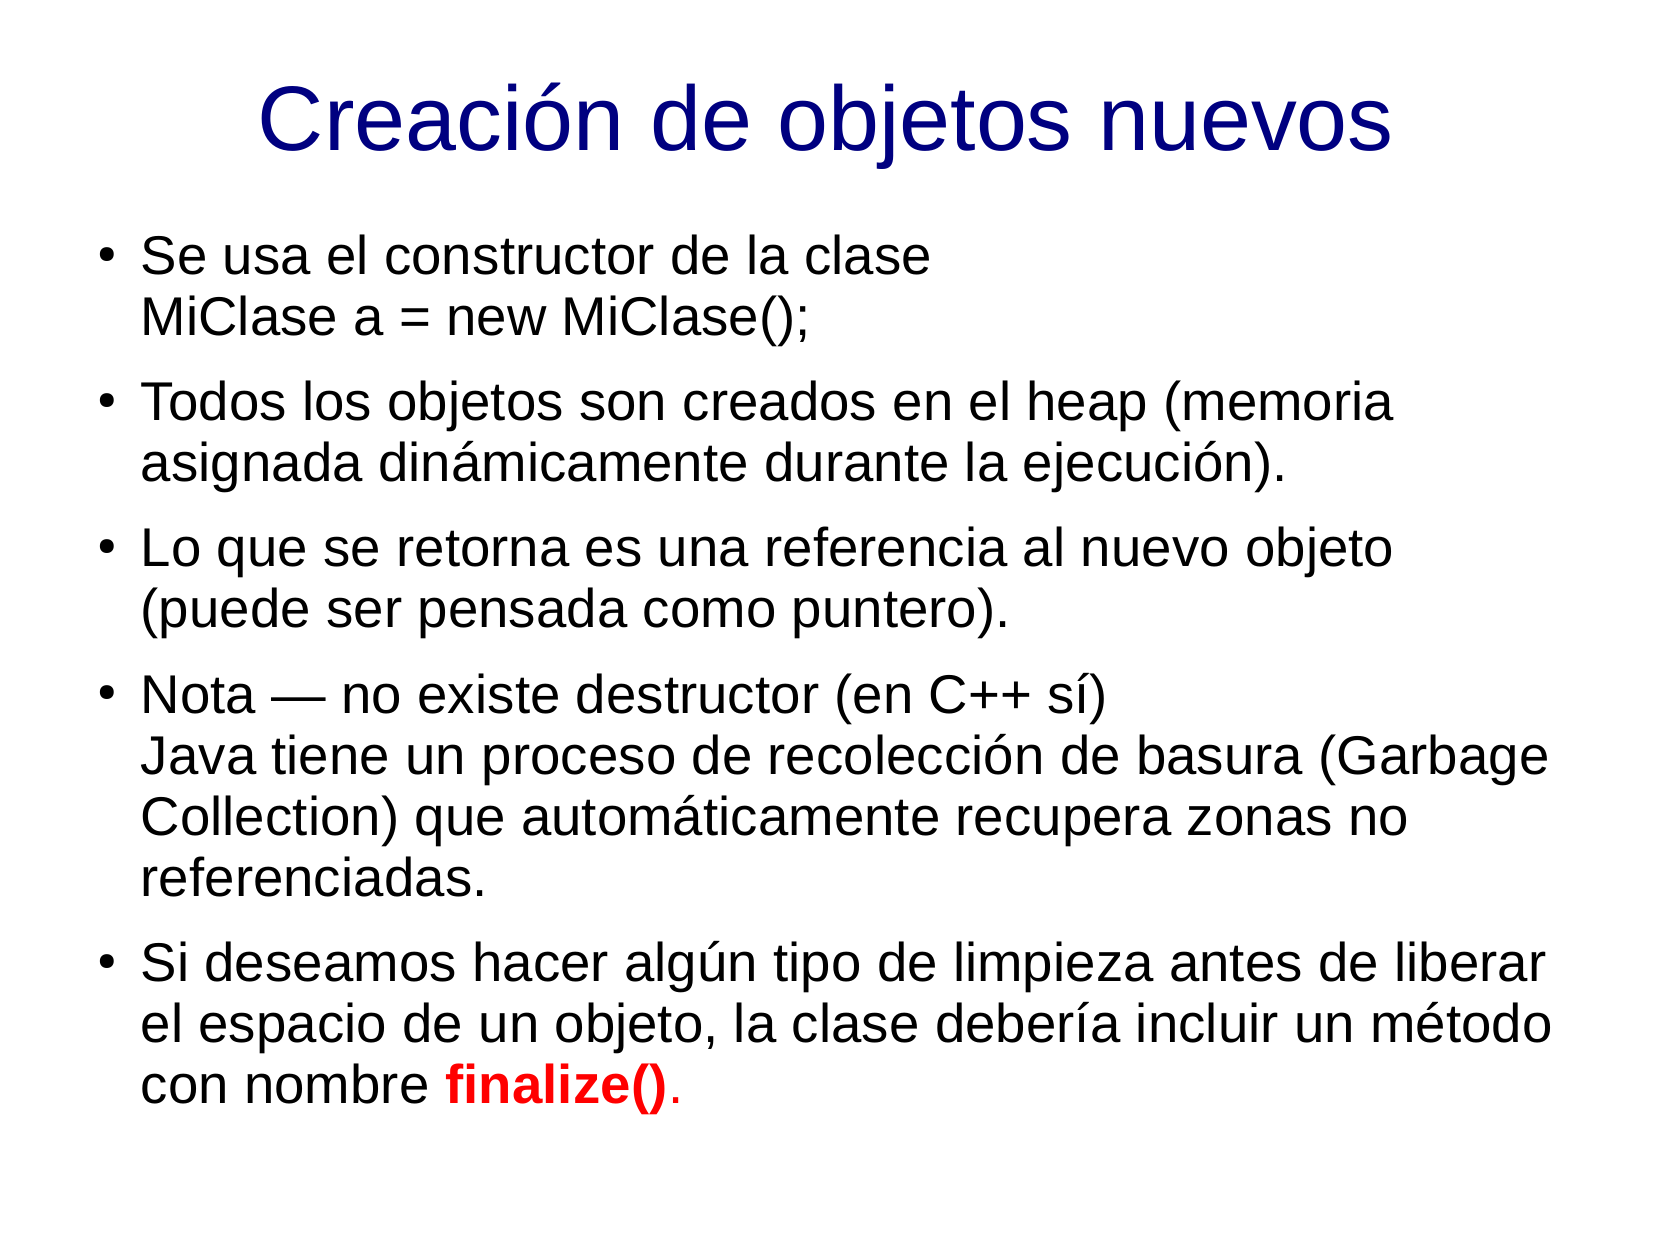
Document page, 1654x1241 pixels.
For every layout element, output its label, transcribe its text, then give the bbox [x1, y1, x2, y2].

title Creación de objetos nuevos [82, 49, 1571, 188]
list Se usa el constructor de la clase MiClase a = new MiClase(); Todos los objetos son creados en el heap (memoria asignada dinámicamente durante la ejecución). Lo que se retorna es una referencia al nuevo objeto (puede ser pensada como puntero). Nota — no existe destructor (en C++ sí) Java tiene un proceso de recolección de basura (Garbage Collection) que automáticamente recupera zonas no referenciadas. Si deseamos hacer algún tipo de limpieza antes de liberar el espacio de un objeto, la clase debería incluir un método con nombre finalize(). [82, 225, 1571, 1126]
